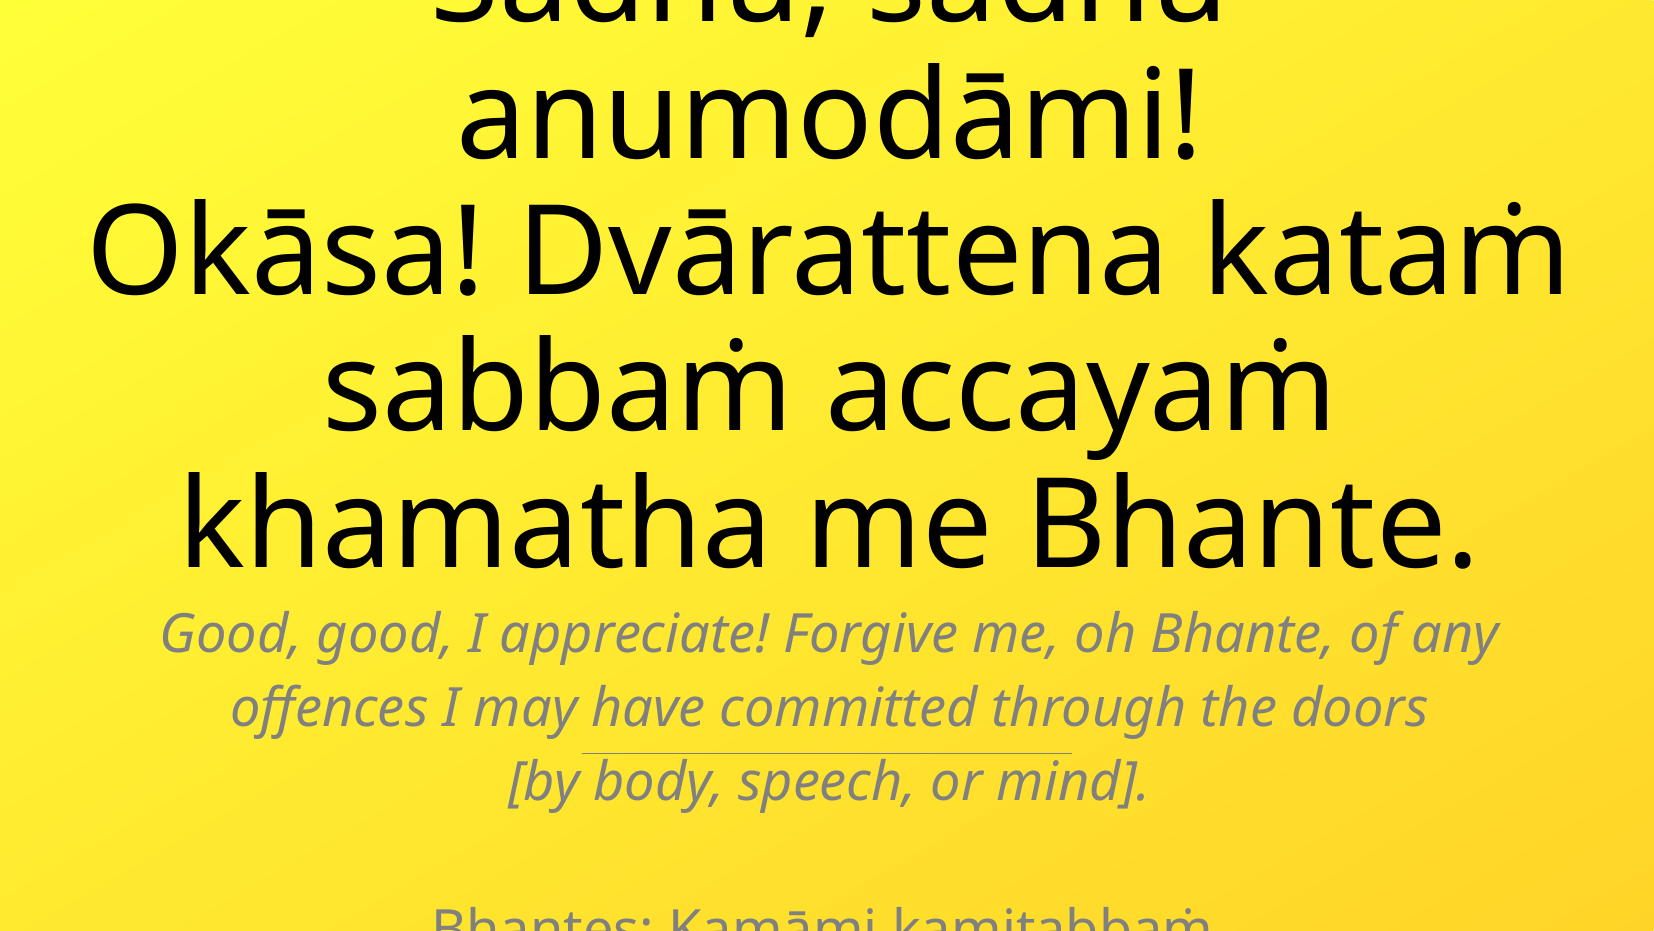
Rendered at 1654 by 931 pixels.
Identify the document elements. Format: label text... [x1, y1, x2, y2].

subtitle Sādhu, sādhu anumodāmi! Okāsa! Dvārattena kataṁ sabbaṁ accayaṁ khamatha me Bhante. Good, good, I appreciate! Forgive me, oh Bhante, of any offences I may have committed through the doors [by body, speech, or mind]. Bhantes: Kamāmi kamitabbaṁ. I forgive [57, 26, 1603, 925]
